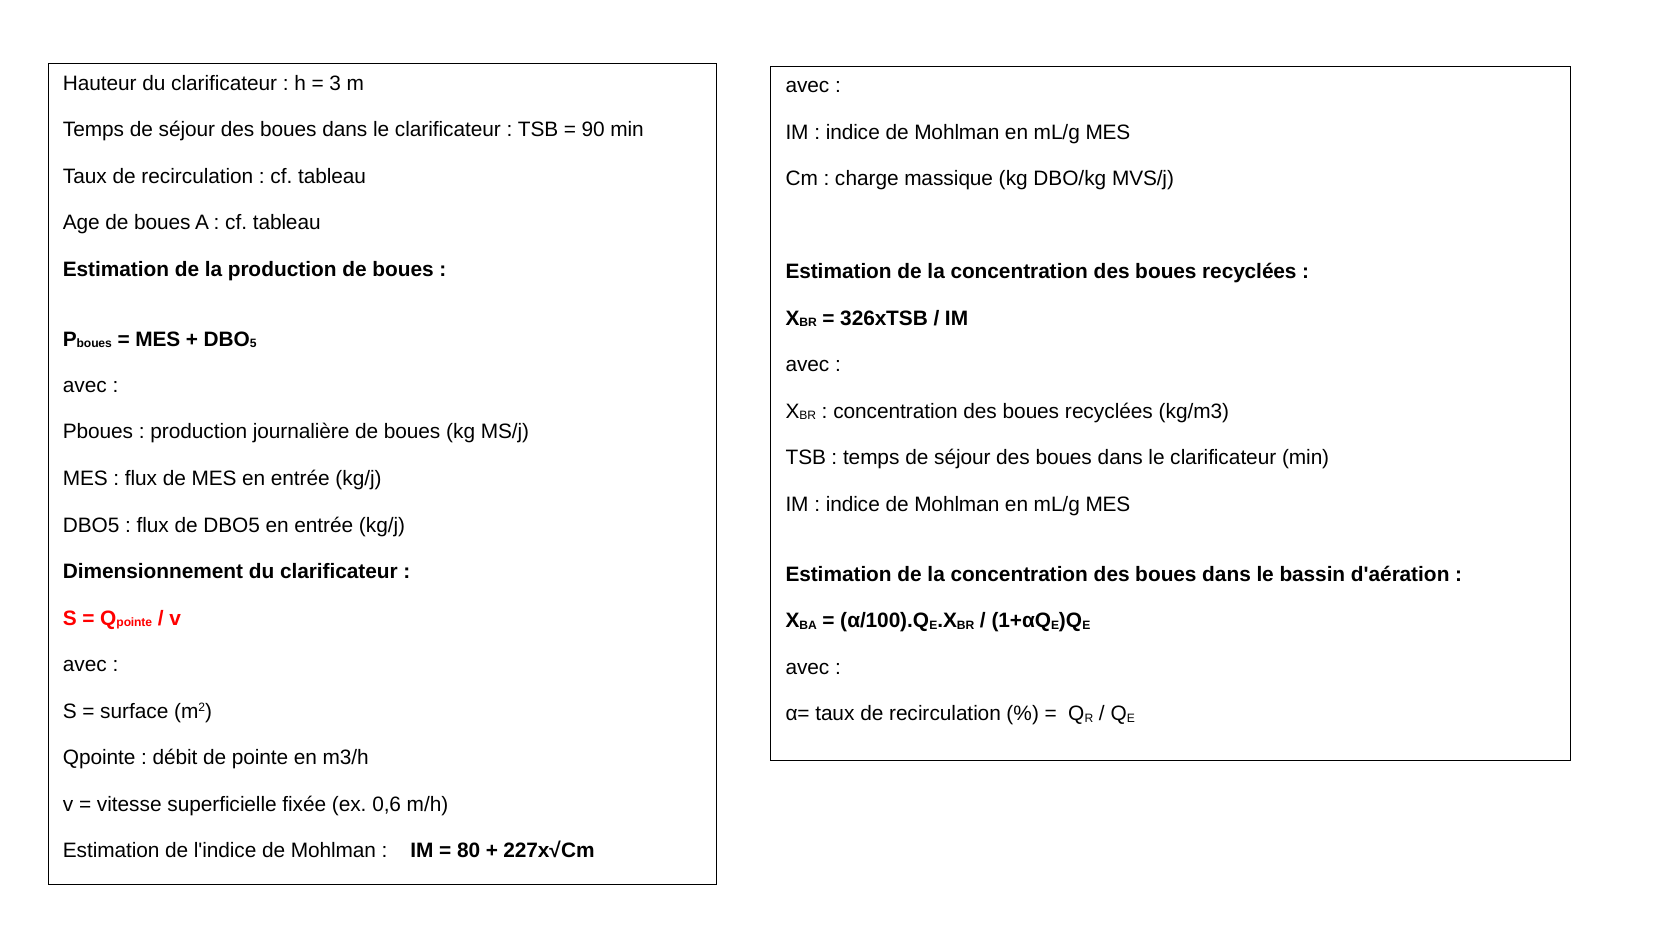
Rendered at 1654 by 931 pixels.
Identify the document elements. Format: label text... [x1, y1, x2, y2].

text_box Hauteur du clarificateur : h = 3 m Temps de séjour des boues dans le clarificateur : TSB = 90 min Taux de recirculation : cf. tableau Age de boues A : cf. tableau Estimation de la production de boues : Pboues = MES + DBO5 avec : Pboues : production journalière de boues (kg MS/j) MES : flux de MES en entrée (kg/j) DBO5 : flux de DBO5 en entrée (kg/j) Dimensionnement du clarificateur : S = Qpointe / v avec : S = surface (m2) Qpointe : débit de pointe en m3/h v = vitesse superficielle fixée (ex. 0,6 m/h) Estimation de l'indice de Mohlman : IM = 80 + 227x√Cm [48, 63, 717, 885]
text_box avec : IM : indice de Mohlman en mL/g MES Cm : charge massique (kg DBO/kg MVS/j) Estimation de la concentration des boues recyclées : XBR = 326xTSB / IM avec : XBR : concentration des boues recyclées (kg/m3) TSB : temps de séjour des boues dans le clarificateur (min) IM : indice de Mohlman en mL/g MES Estimation de la concentration des boues dans le bassin d'aération : XBA = (α/100).QE.XBR / (1+αQE)QE avec : α= taux de recirculation (%) = QR / QE [770, 66, 1571, 761]
